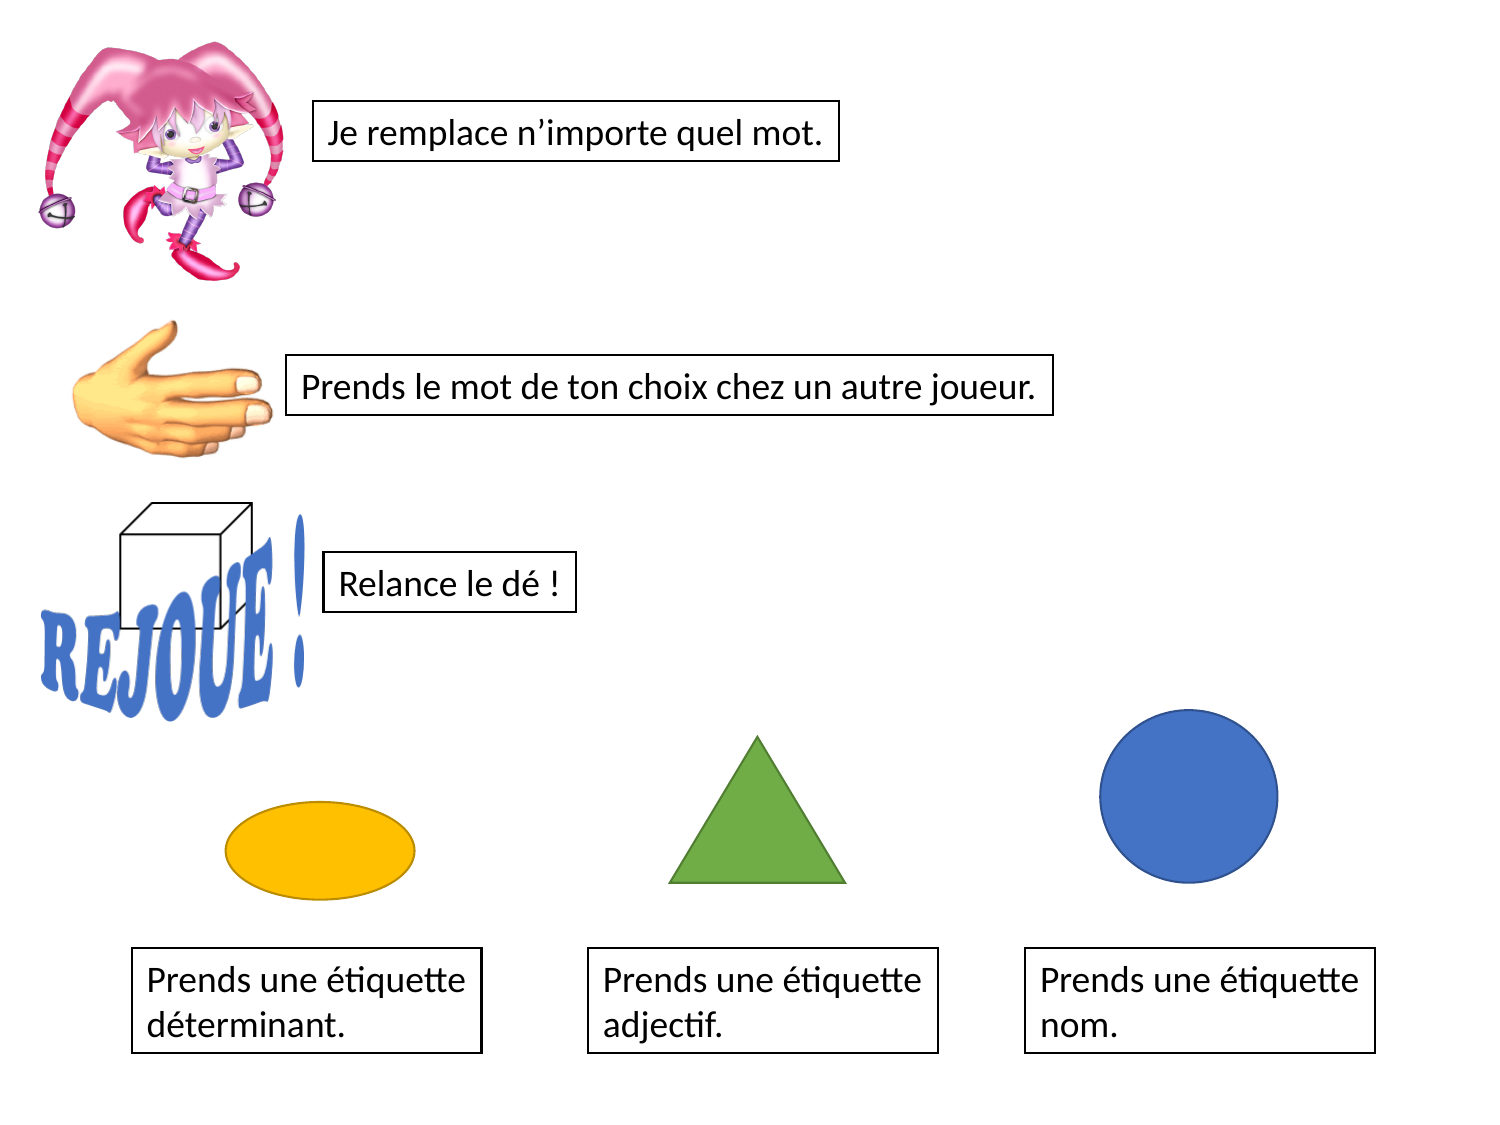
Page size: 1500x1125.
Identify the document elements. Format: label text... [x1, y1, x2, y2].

text_box Relance le dé ! [324, 552, 576, 612]
text_box Prends une étiquette nom. [1025, 948, 1375, 1053]
picture [20, 21, 305, 723]
text_box Prends une étiquette déterminant. [132, 948, 481, 1053]
text_box Prends une étiquette adjectif. [588, 948, 938, 1053]
text_box Prends le mot de ton choix chez un autre joueur. [286, 355, 1053, 415]
text_box [669, 736, 845, 883]
text_box [225, 801, 415, 900]
text_box [1100, 710, 1278, 883]
text_box Je remplace n’importe quel mot. [313, 101, 839, 161]
